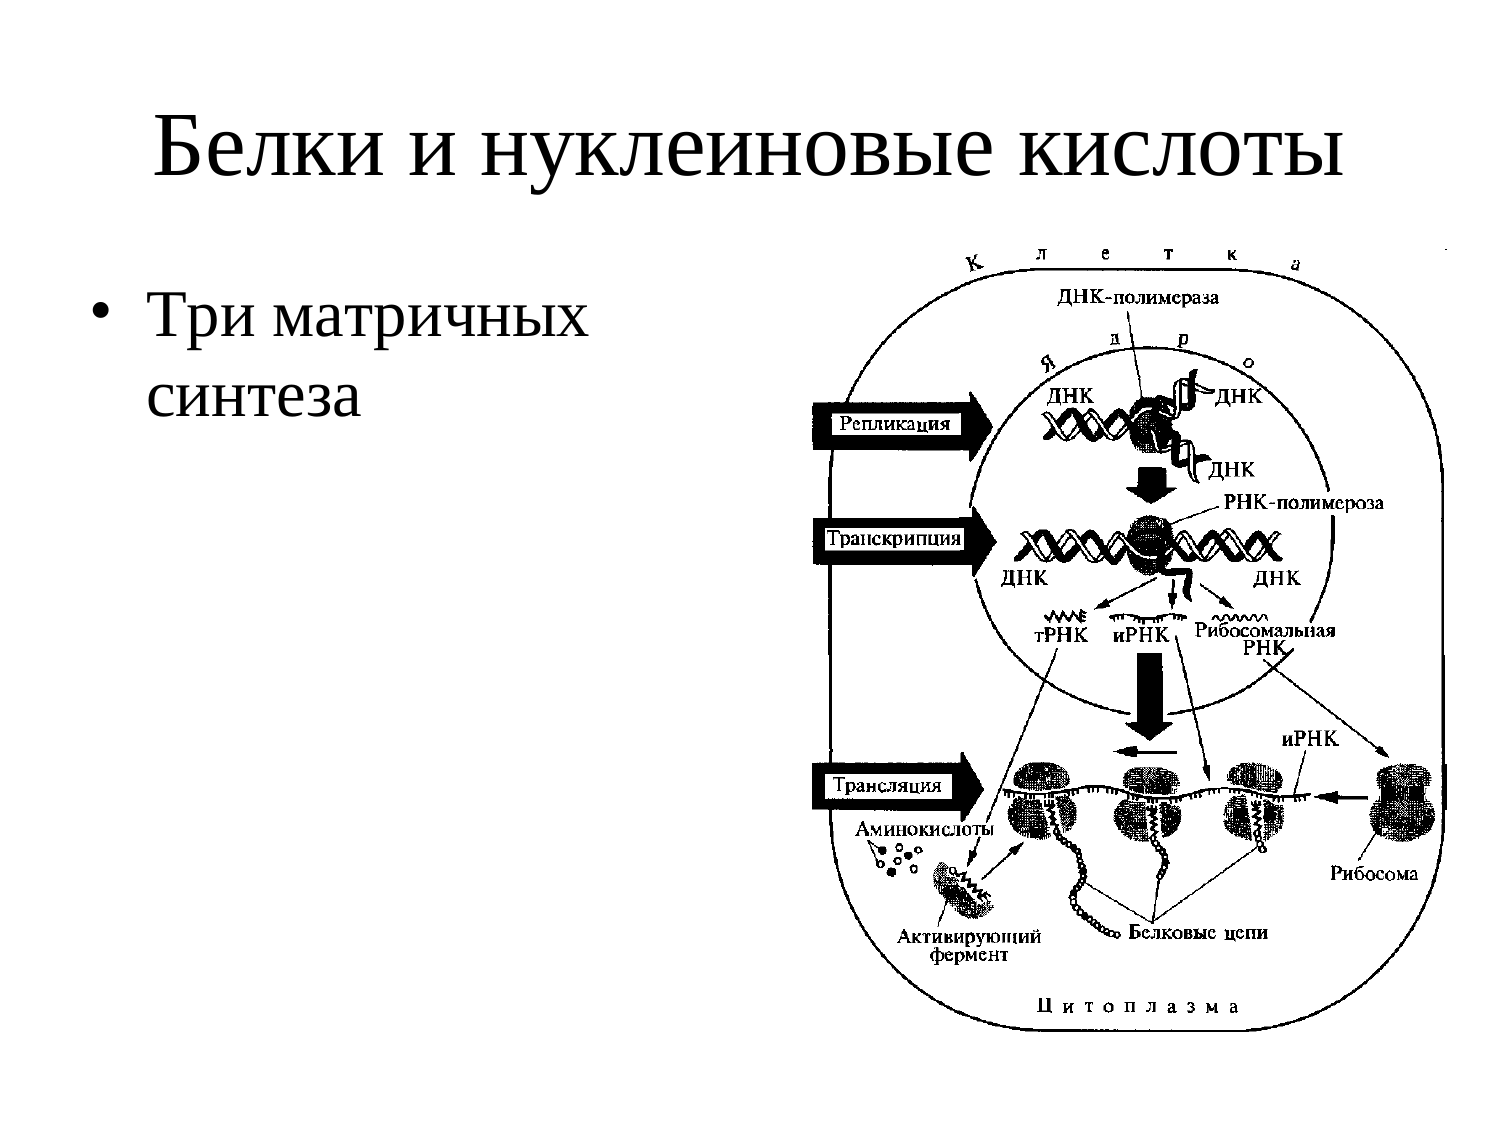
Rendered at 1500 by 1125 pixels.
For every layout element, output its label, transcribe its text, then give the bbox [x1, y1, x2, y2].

list Три матричных синтеза [75, 262, 813, 1038]
picture [812, 249, 1447, 1033]
title Белки и нуклеиновые кислоты [75, 45, 1426, 233]
